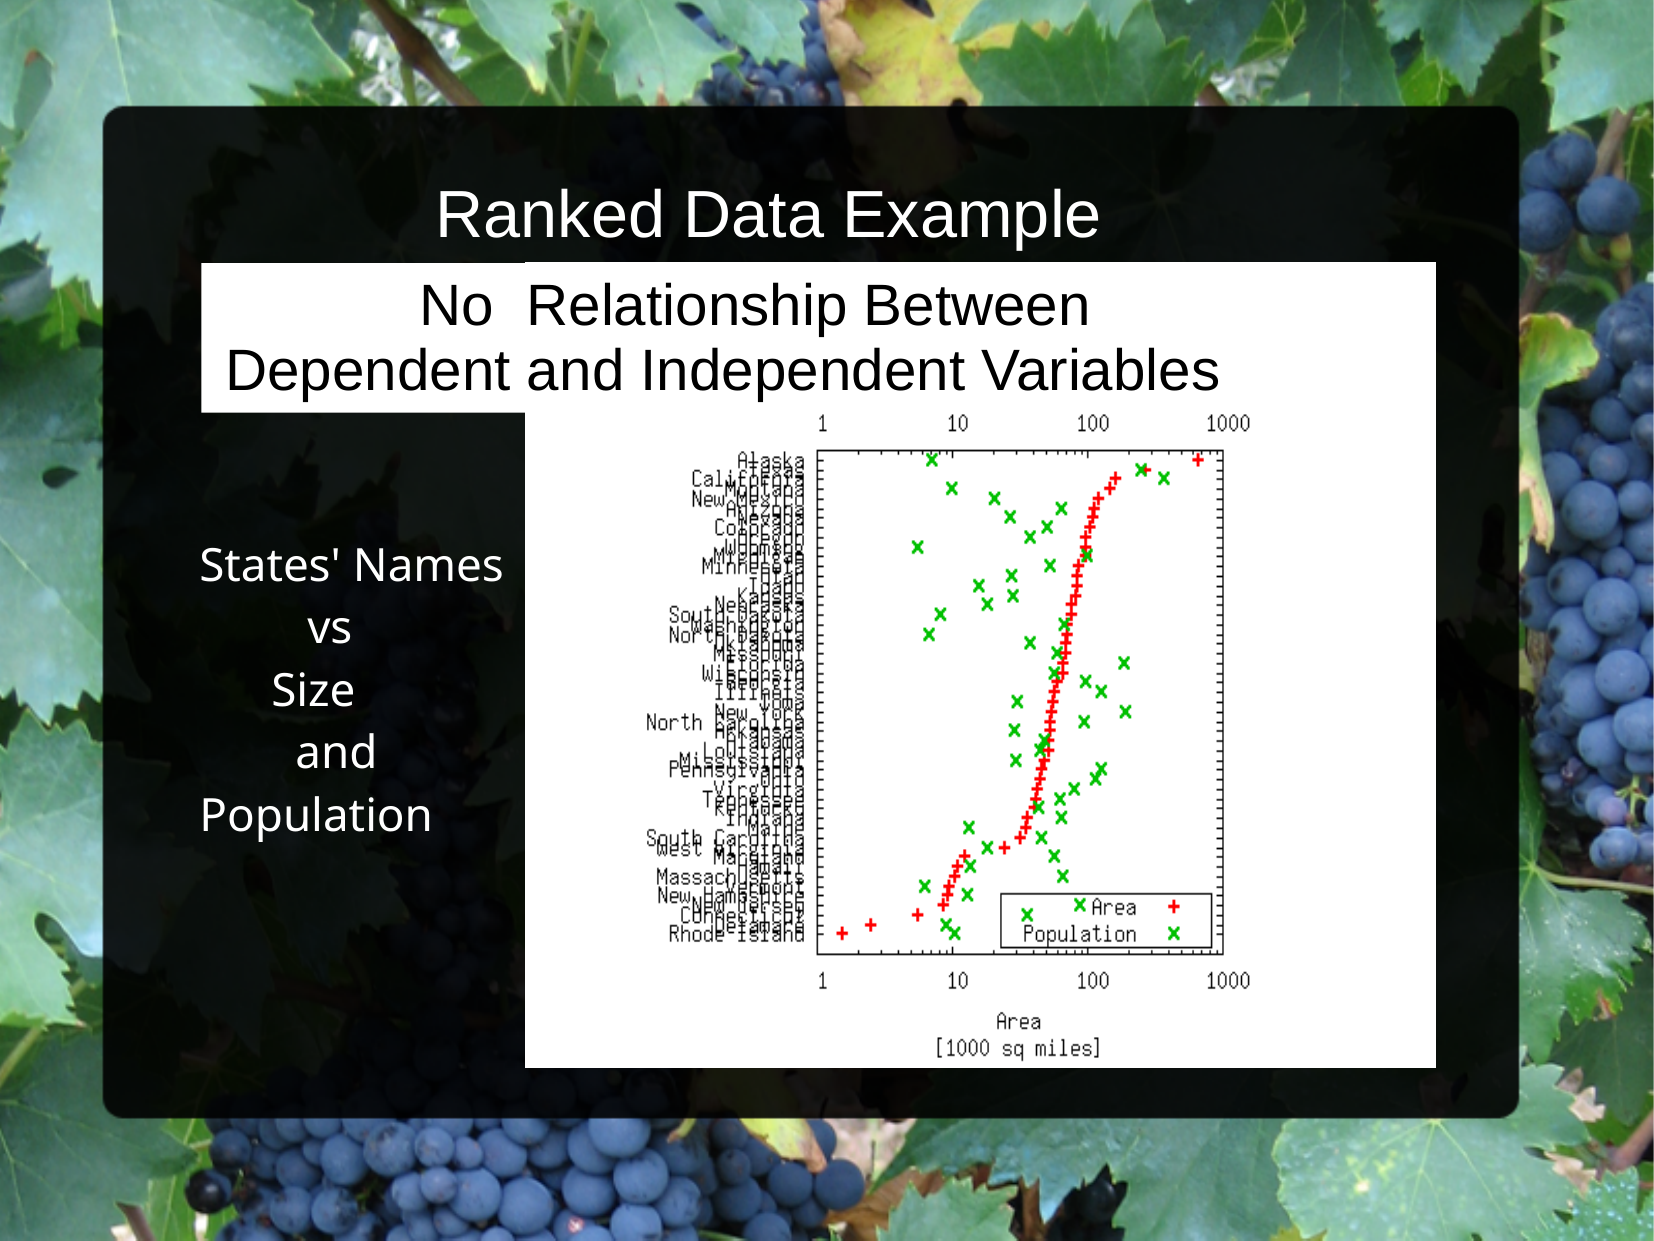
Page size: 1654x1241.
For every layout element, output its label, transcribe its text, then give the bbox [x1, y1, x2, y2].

picture [0, 0, 1654, 1241]
text_box States' Names vs Size and Population [158, 525, 525, 913]
title Ranked Data Example [375, 157, 1163, 263]
title No Relationship Between Dependent and Independent Variables [201, 263, 1327, 413]
